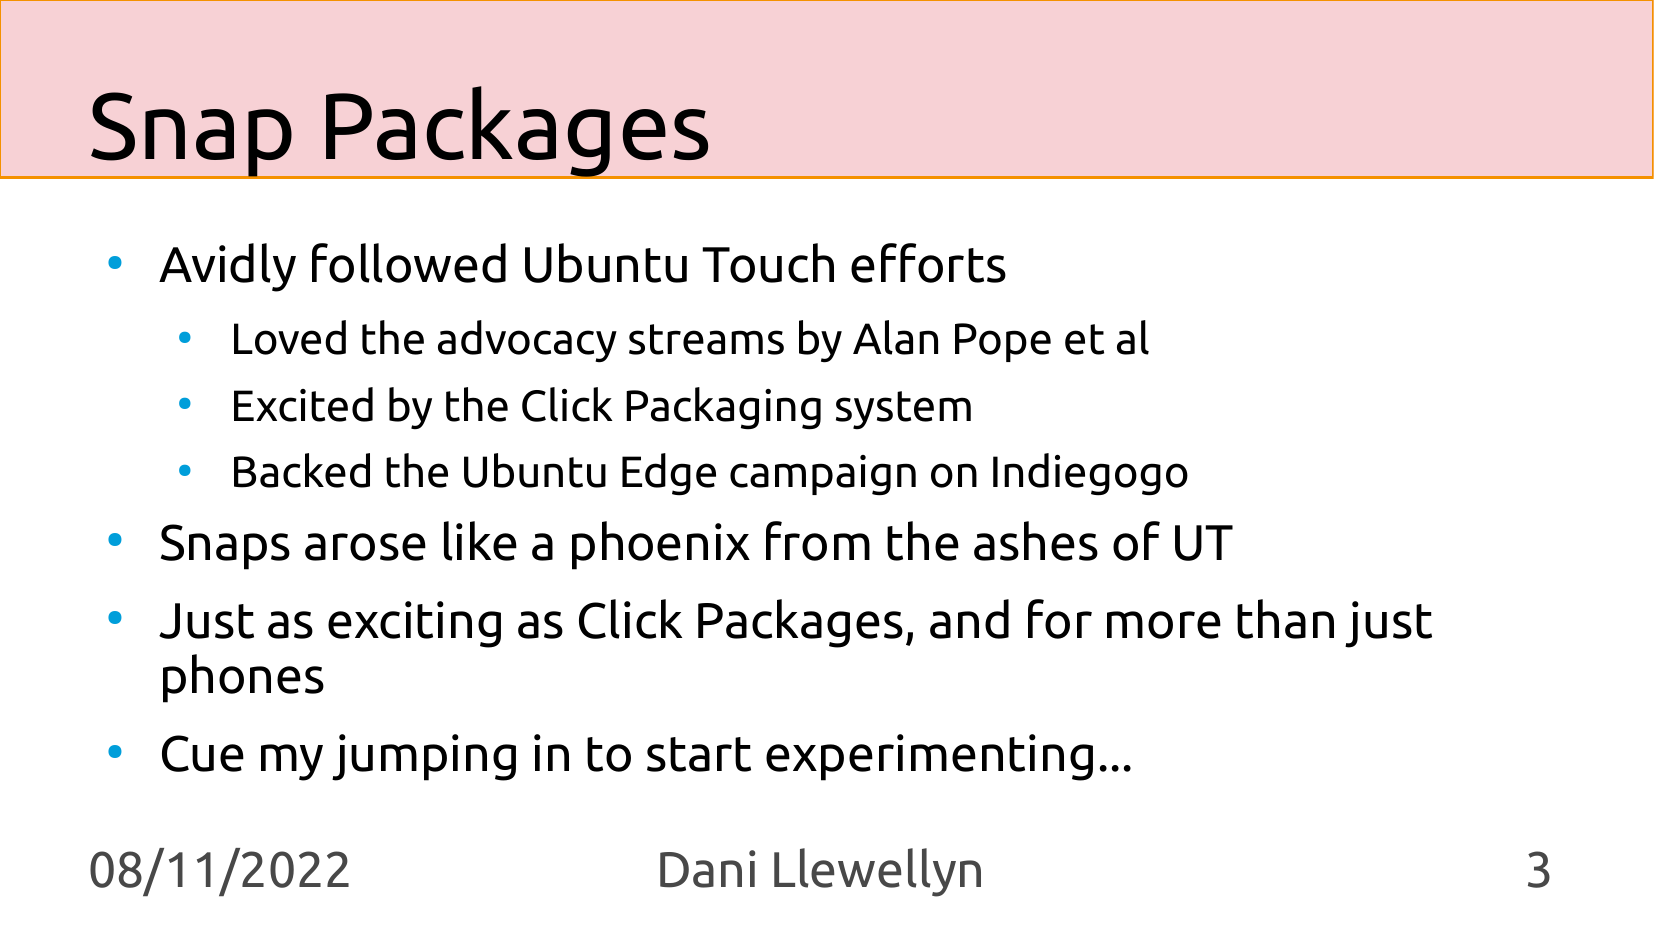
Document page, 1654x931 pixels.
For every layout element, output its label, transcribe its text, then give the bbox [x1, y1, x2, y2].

title Snap Packages [88, 14, 1565, 178]
list Avidly followed Ubuntu Touch efforts Loved the advocacy streams by Alan Pope et al Excited by the Click Packaging system Backed the Ubuntu Edge campaign on Indiegogo Snaps arose like a phoenix from the ashes of UT Just as exciting as Click Packages, and for more than just phones Cue my jumping in to start experimenting... [88, 236, 1565, 813]
